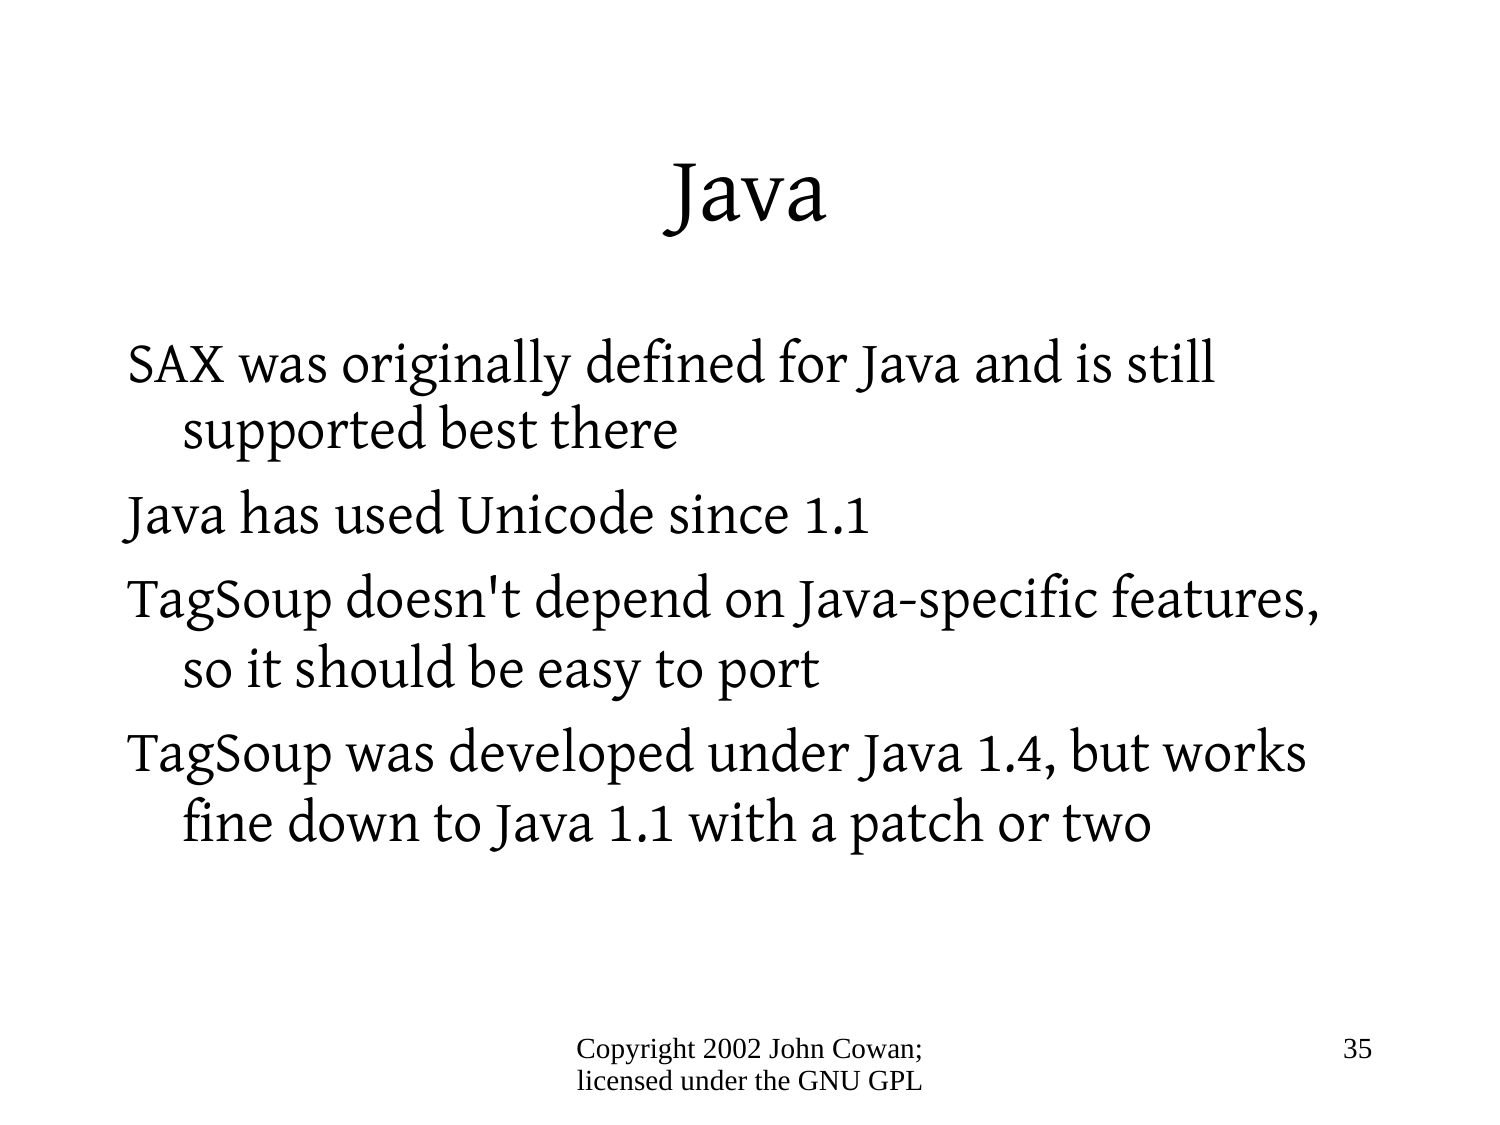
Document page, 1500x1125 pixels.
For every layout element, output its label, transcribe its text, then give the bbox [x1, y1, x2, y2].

text_box 35 [1074, 1025, 1388, 1074]
text_box Copyright 2002 John Cowan; licensed under the GNU GPL [512, 1025, 988, 1107]
title Java [112, 99, 1388, 288]
list SAX was originally defined for Java and is still supported best there Java has used Unicode since 1.1 TagSoup doesn't depend on Java-specific features, so it should be easy to port TagSoup was developed under Java 1.4, but works fine down to Java 1.1 with a patch or two [112, 324, 1388, 1000]
